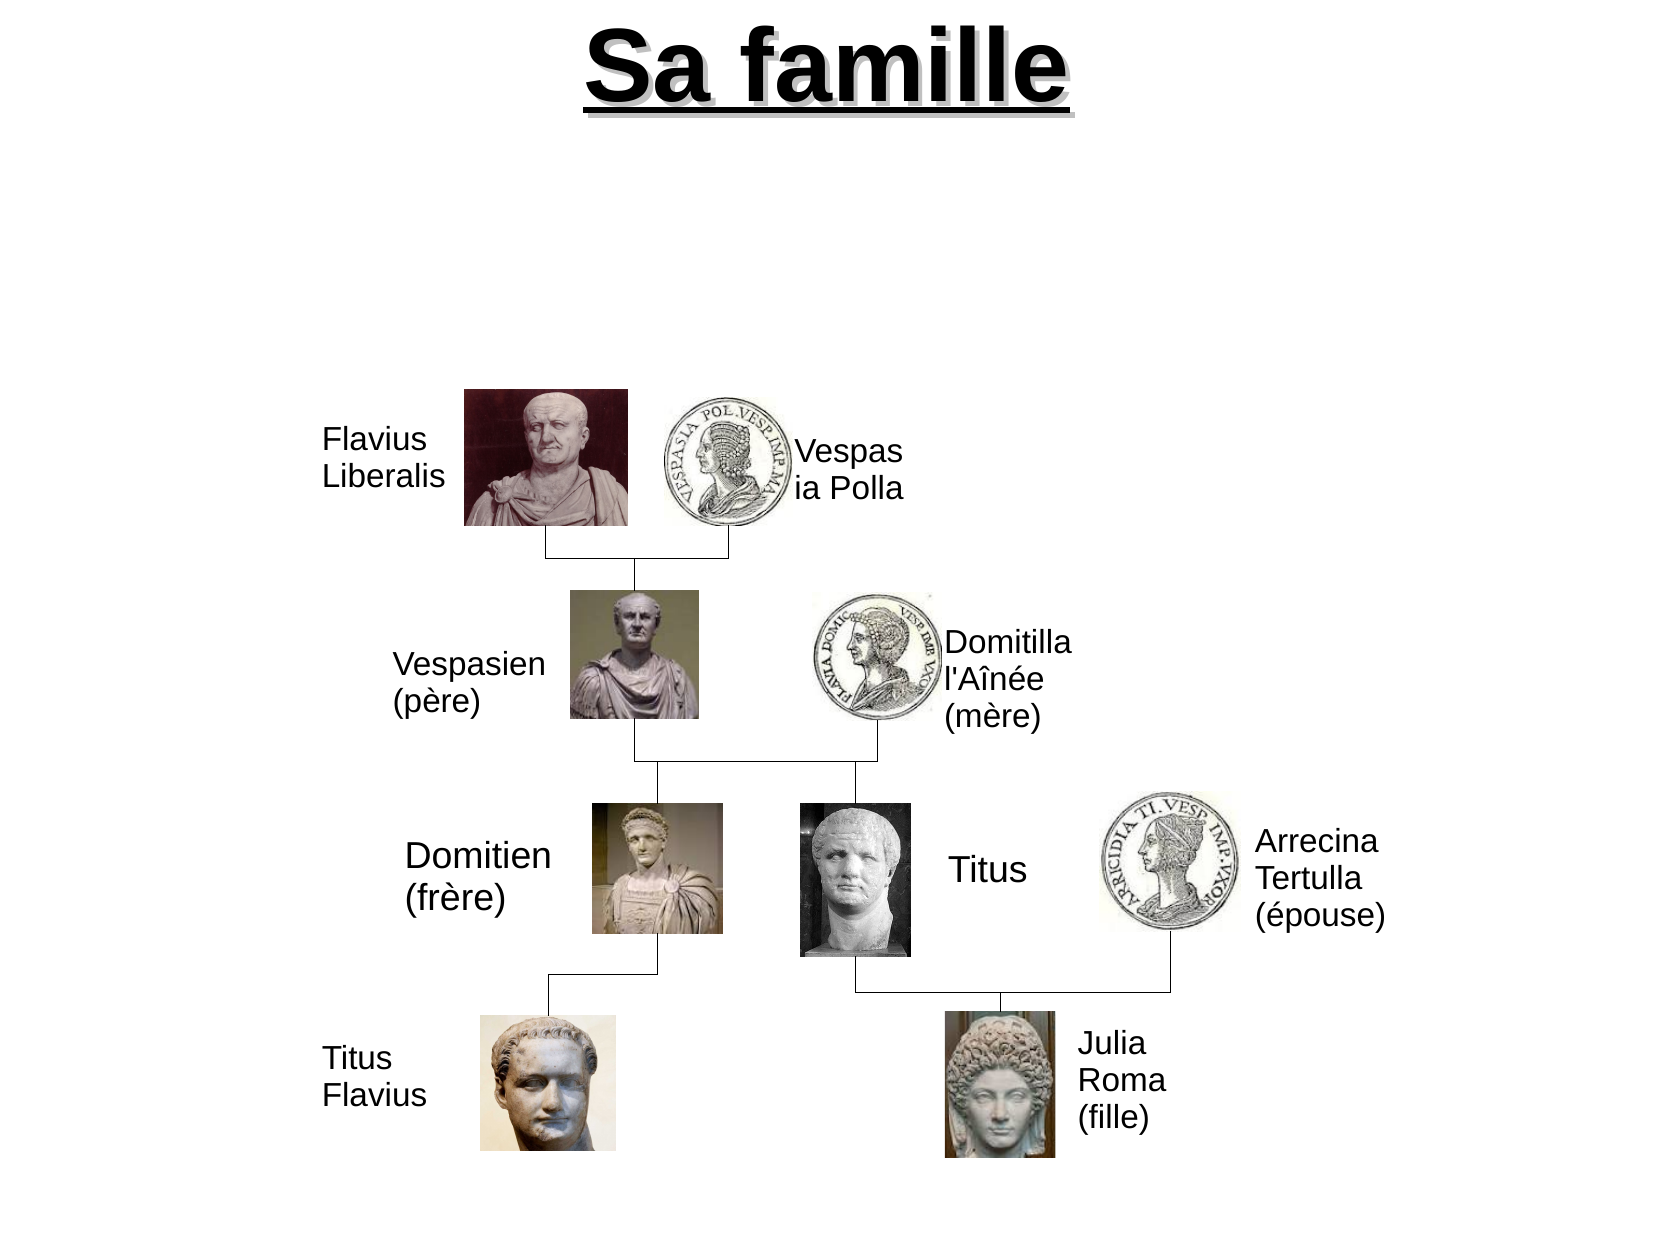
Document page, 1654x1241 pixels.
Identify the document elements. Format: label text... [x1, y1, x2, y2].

picture [1099, 791, 1241, 932]
picture [570, 590, 699, 719]
picture [812, 592, 942, 721]
text_box Domitien (frère) [389, 826, 567, 934]
picture [592, 803, 723, 934]
picture [944, 1011, 1056, 1158]
picture [464, 389, 628, 526]
text_box Julia Roma (fille) [1062, 1016, 1229, 1143]
picture [664, 397, 793, 526]
text_box Vespasia Polla [779, 425, 920, 515]
picture [800, 803, 911, 957]
picture [480, 1015, 616, 1151]
text_box Titus Flavius [307, 1031, 461, 1123]
text_box Flavius Liberalis [307, 413, 473, 520]
text_box Vespasien (père) [377, 637, 594, 727]
text_box Sa famille [0, 0, 1654, 132]
text_box Titus [933, 840, 1052, 898]
text_box Arrecina Tertulla (épouse) [1240, 814, 1418, 941]
text_box Domitilla l'Aînée (mère) [929, 616, 1111, 743]
